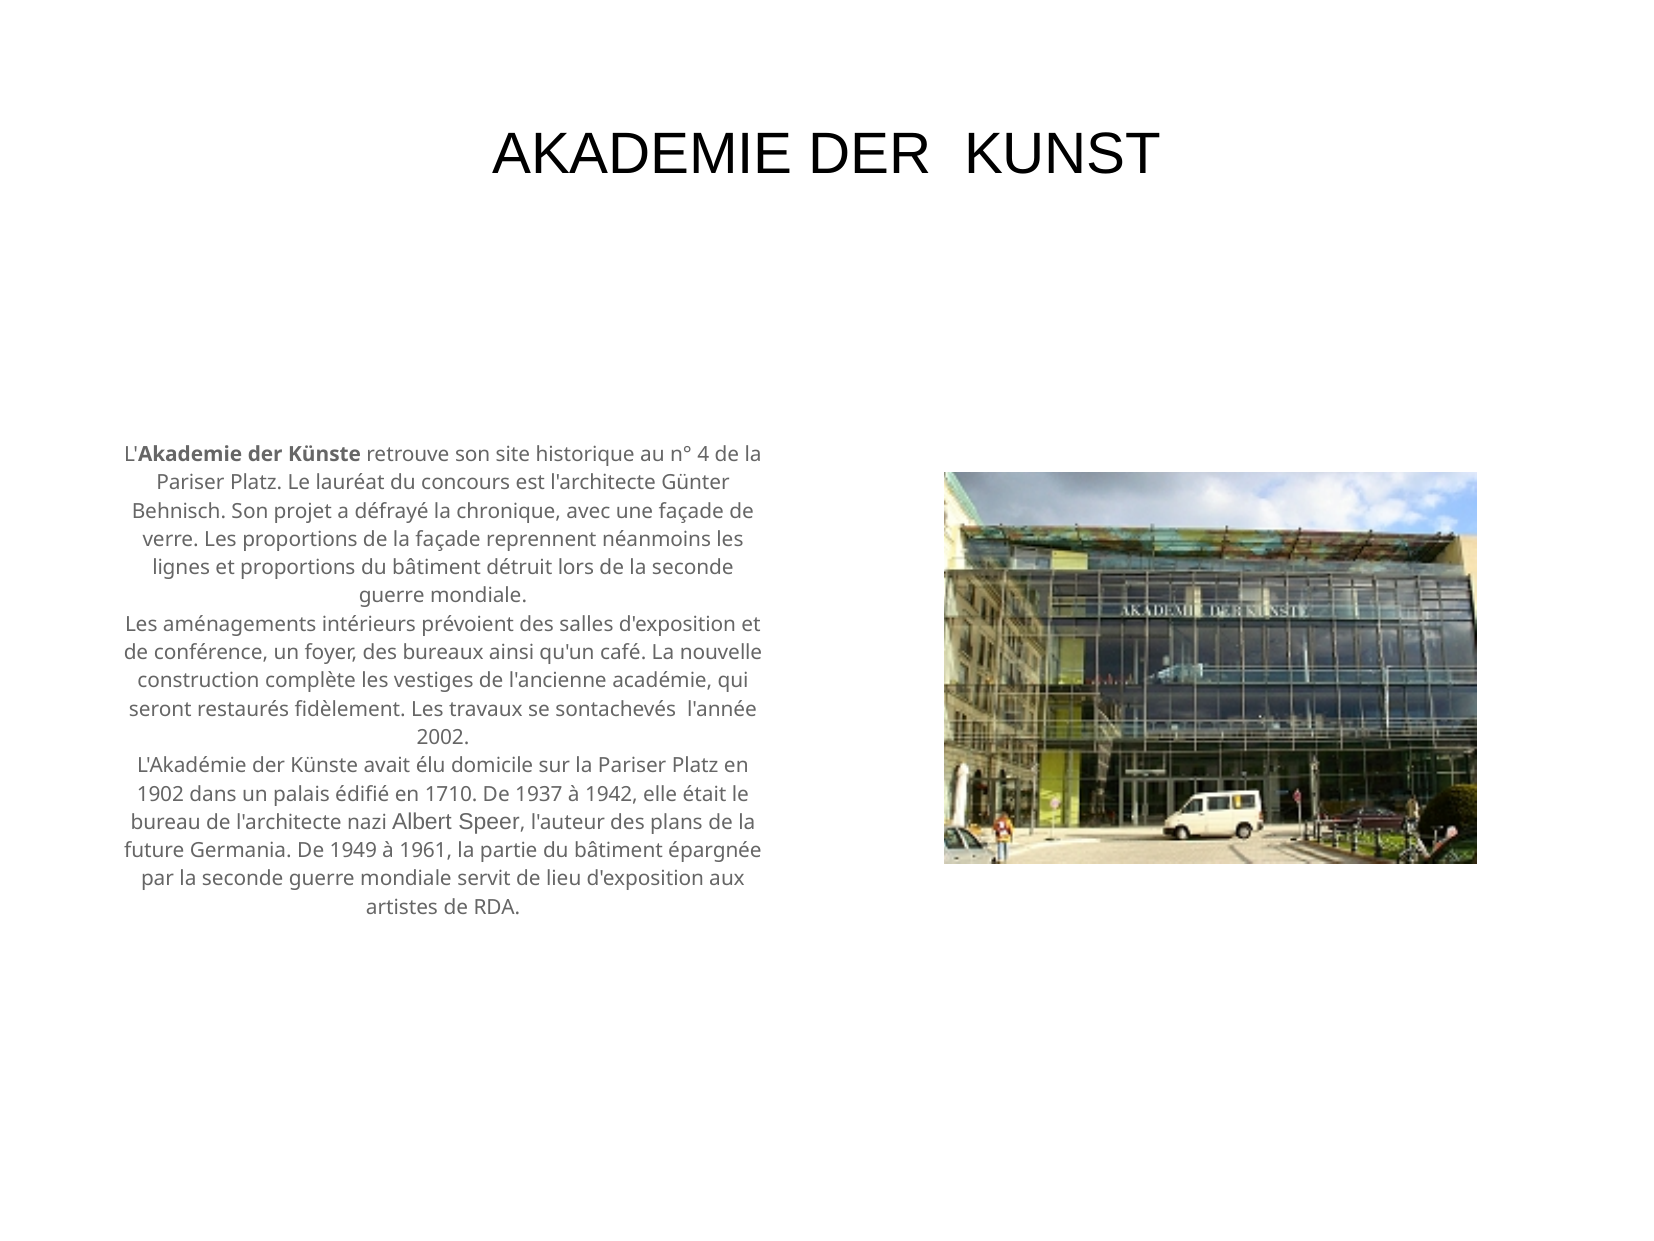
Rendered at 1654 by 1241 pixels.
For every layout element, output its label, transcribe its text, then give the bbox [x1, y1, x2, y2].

title AKADEMIE DER KUNST [82, 56, 1571, 250]
text_box L'Akademie der Künste retrouve son site historique au n° 4 de la Pariser Platz. Le lauréat du concours est l'architecte Günter Behnisch. Son projet a défrayé la chronique, avec une façade de verre. Les proportions de la façade reprennent néanmoins les lignes et proportions du bâtiment détruit lors de la seconde guerre mondiale. Les aménagements intérieurs prévoient des salles d'exposition et de conférence, un foyer, des bureaux ainsi qu'un café. La nouvelle construction complète les vestiges de l'ancienne académie, qui seront restaurés fidèlement. Les travaux se sontachevés l'année 2002. L'Akadémie der Künste avait élu domicile sur la Pariser Platz en 1902 dans un palais édifié en 1710. De 1937 à 1942, elle était le bureau de l'architecte nazi Albert Speer, l'auteur des plans de la future Germania. De 1949 à 1961, la partie du bâtiment épargnée par la seconde guerre mondiale servit de lieu d'exposition aux artistes de RDA. [118, 354, 768, 1034]
picture [944, 472, 1477, 865]
